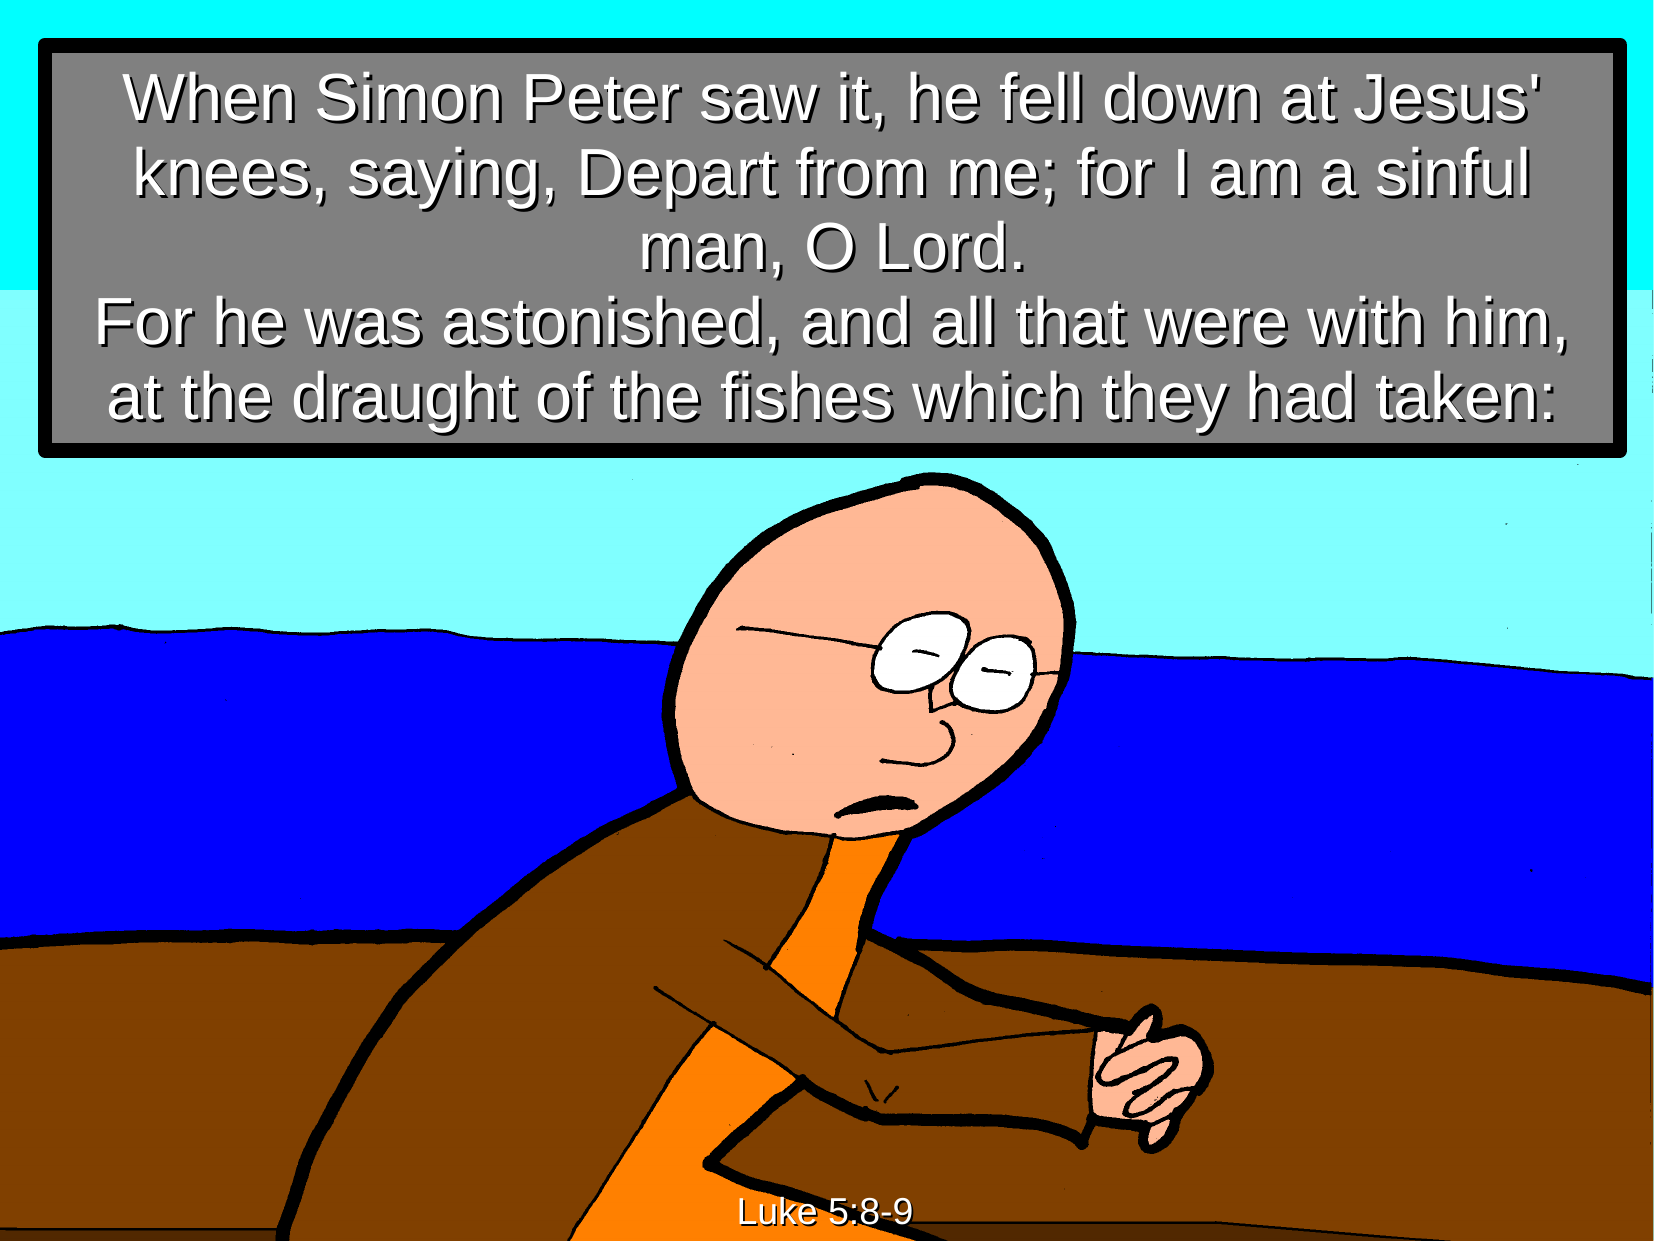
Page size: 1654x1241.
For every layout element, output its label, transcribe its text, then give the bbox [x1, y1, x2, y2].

picture [0, 290, 1654, 1241]
text_box Luke 5:8-9 [0, 1183, 1651, 1241]
text_box When Simon Peter saw it, he fell down at Jesus' knees, saying, Depart from me; for I am a sinful man, O Lord. For he was astonished, and all that were with him, at the draught of the fishes which they had taken: [45, 45, 1621, 451]
